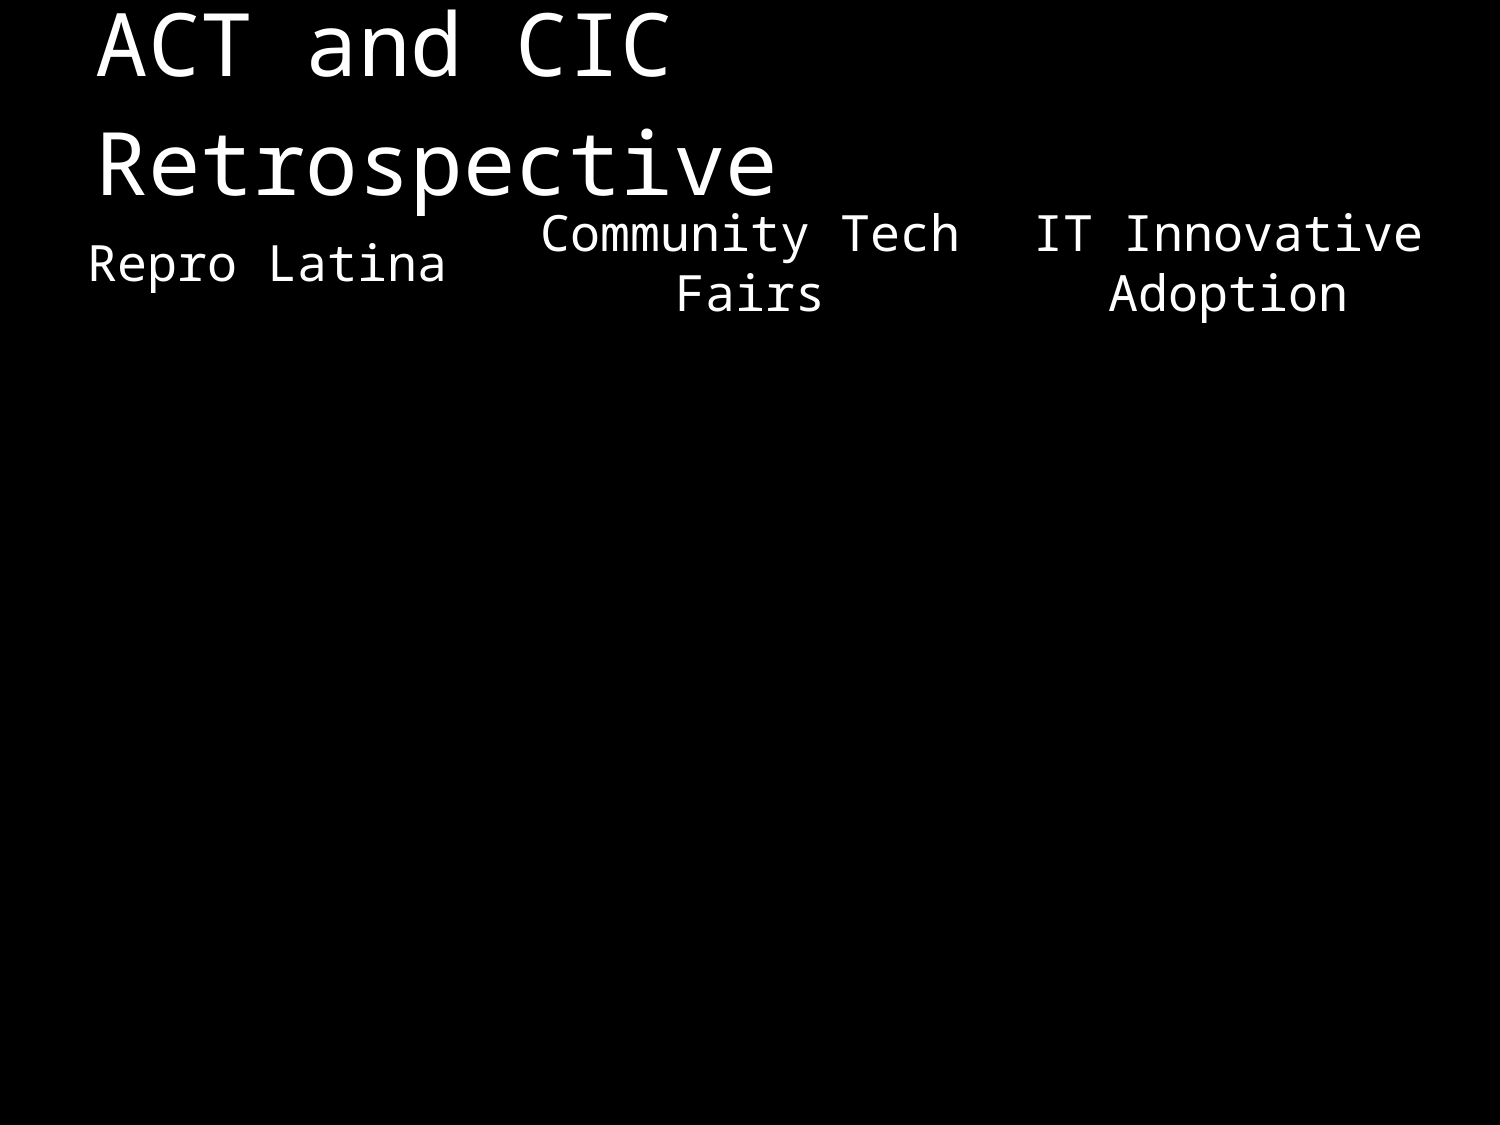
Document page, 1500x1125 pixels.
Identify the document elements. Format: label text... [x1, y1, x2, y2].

text_box Community Tech Fairs [526, 220, 974, 304]
text_box IT Innovative Adoption [1004, 220, 1453, 304]
title ACT and CIC Retrospective [90, 17, 1409, 188]
text_box Repro Latina [43, 220, 492, 304]
